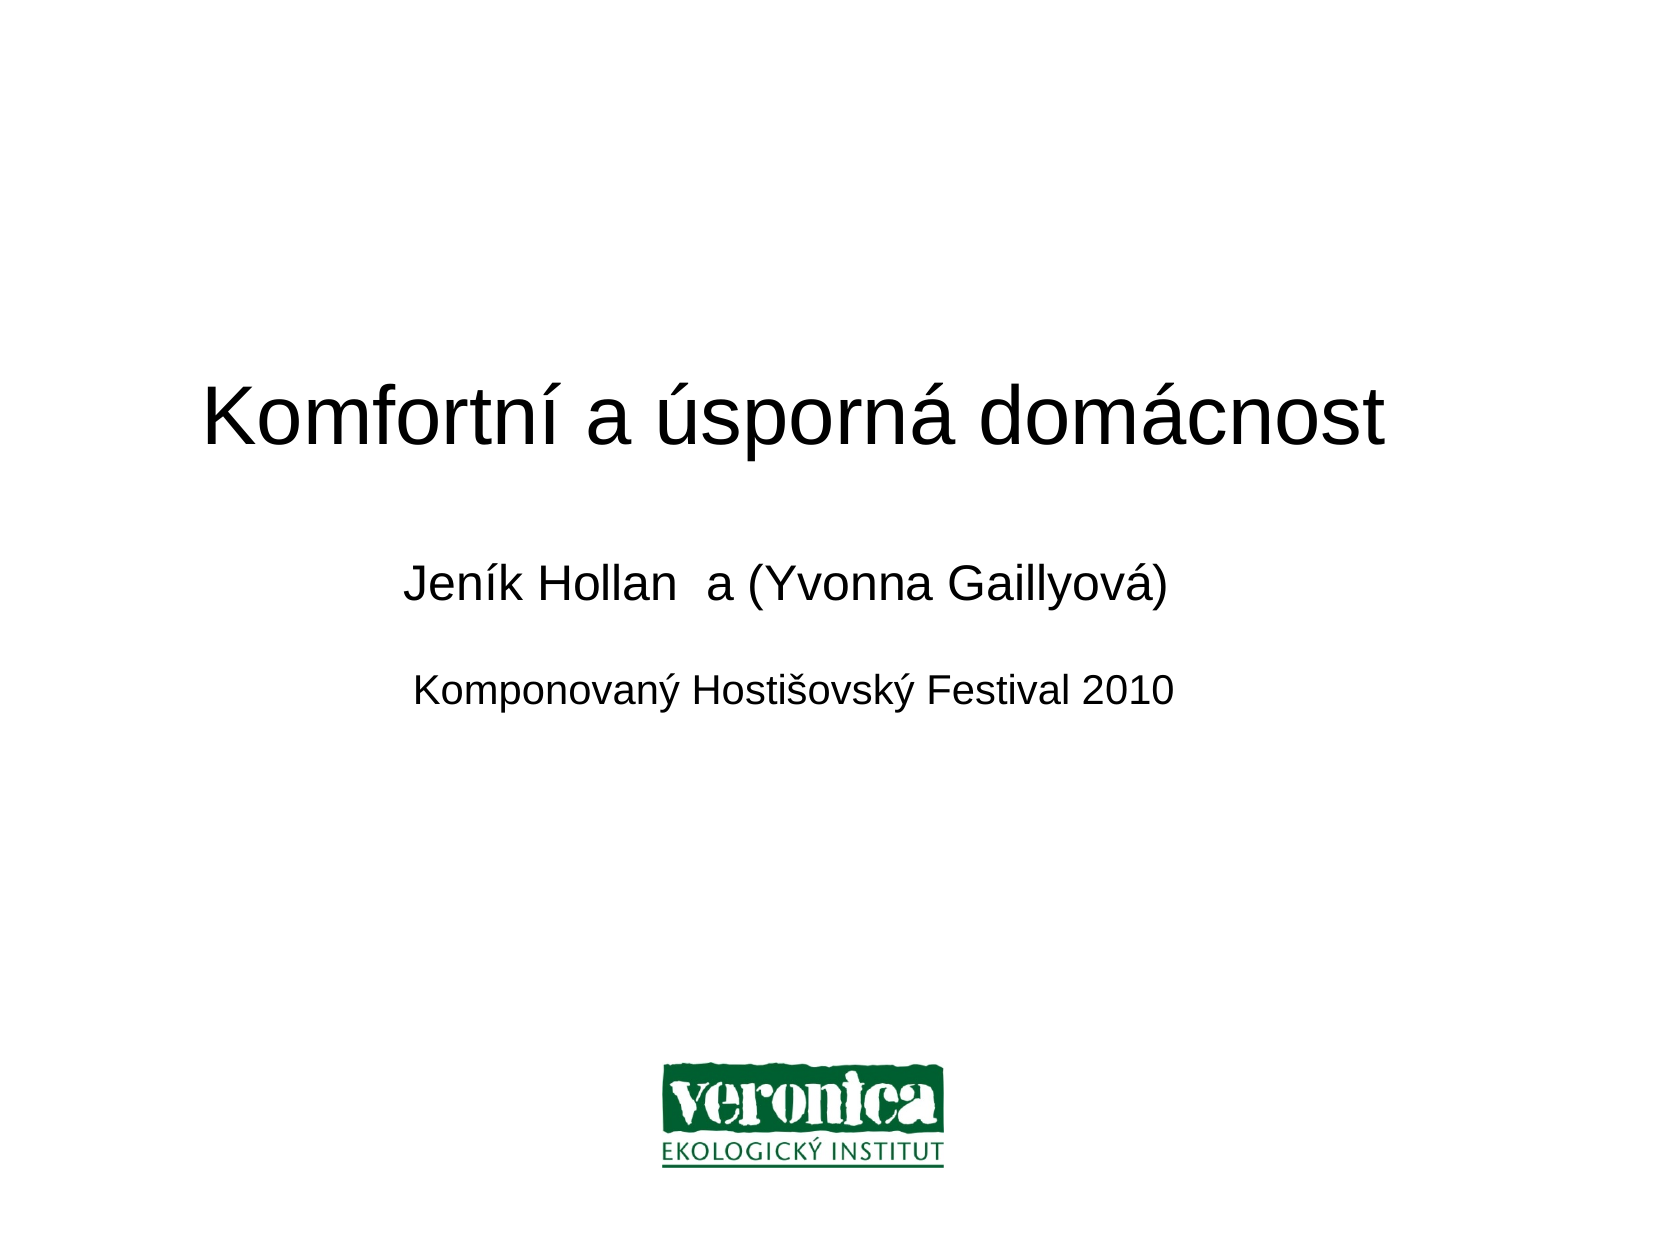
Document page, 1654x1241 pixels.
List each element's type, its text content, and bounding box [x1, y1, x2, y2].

picture [662, 1062, 944, 1168]
text_box Komfortní a úsporná domácnost Jeník Hollan a (Yvonna Gaillyová) Komponovaný Hostišovský Festival 2010 [49, 40, 1538, 1085]
